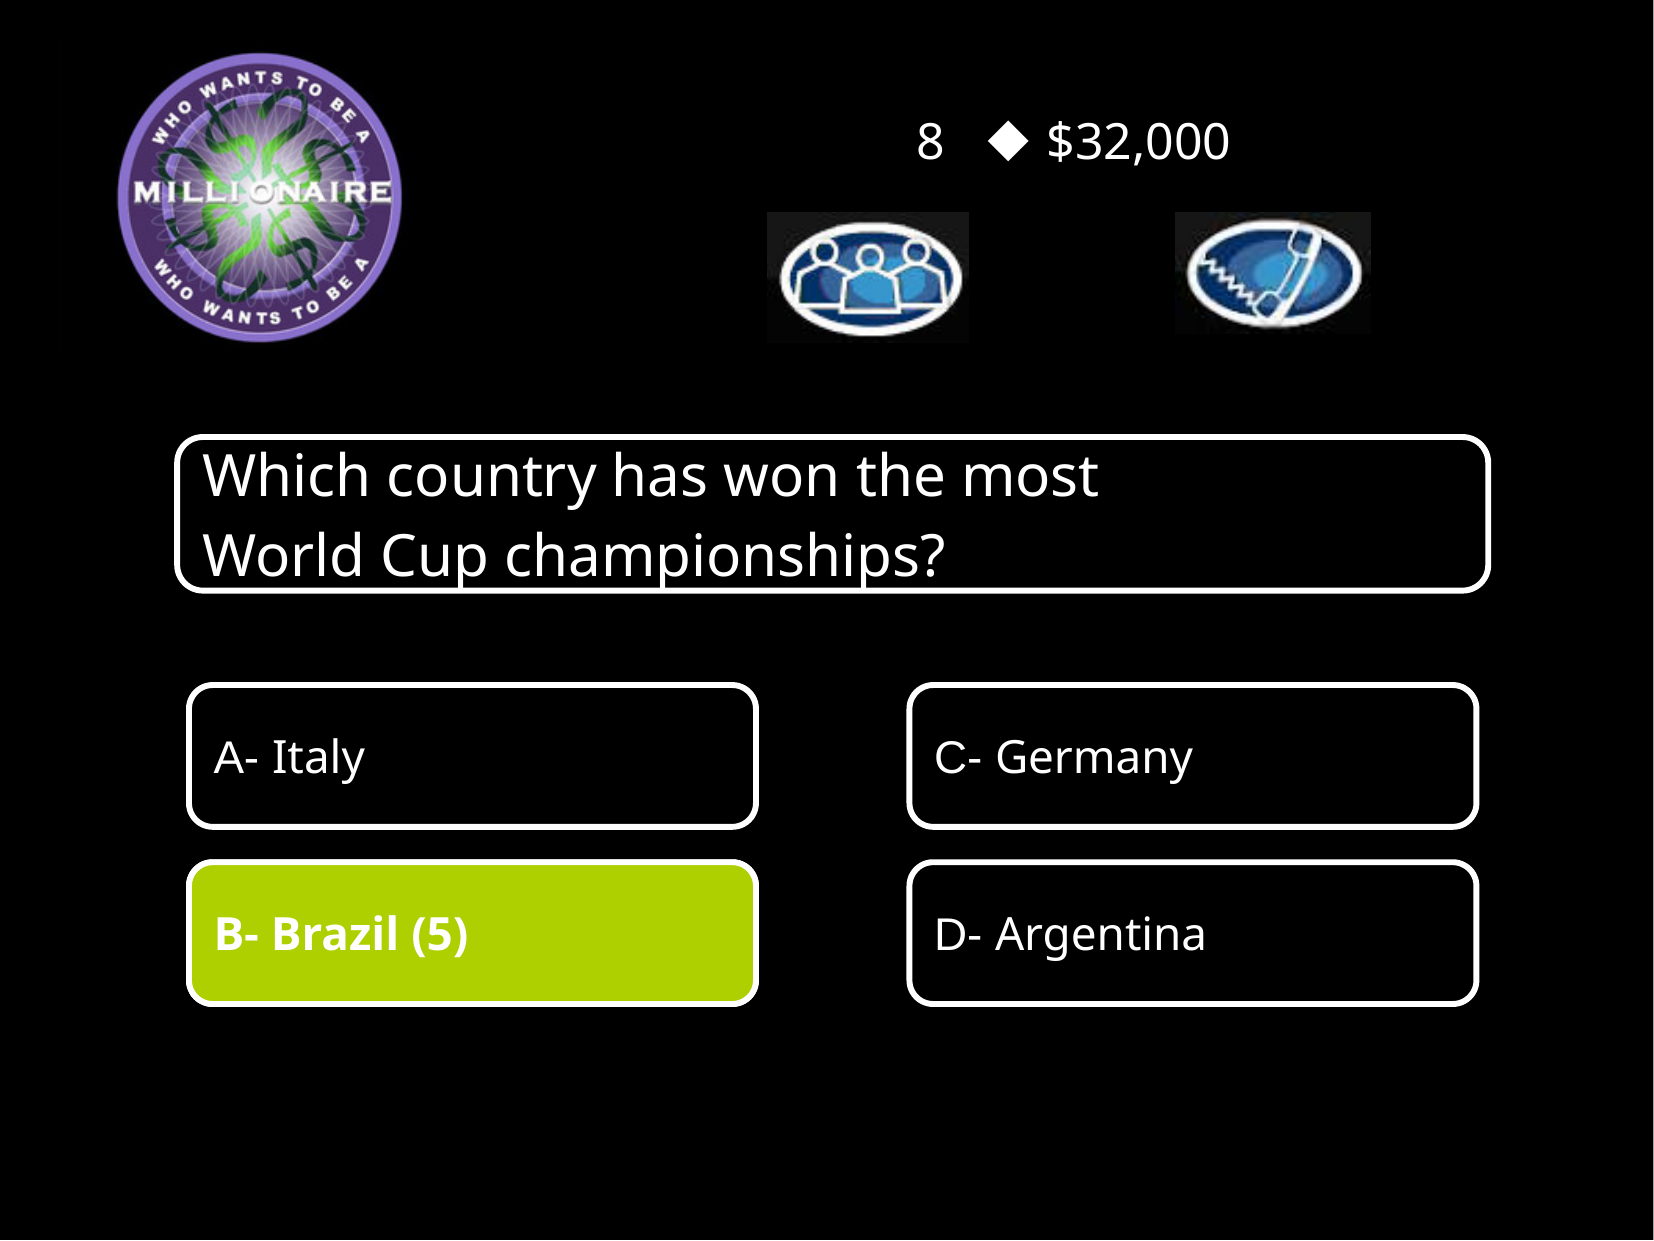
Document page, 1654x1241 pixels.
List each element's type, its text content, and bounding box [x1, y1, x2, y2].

text_box B- Brazil (5) [188, 862, 756, 1004]
text_box A- Italy [188, 685, 756, 827]
text_box D- Argentina [909, 862, 1477, 1004]
text_box C- Germany [909, 685, 1477, 827]
text_box 8  $32,000 [774, 106, 1458, 213]
picture [59, 41, 477, 355]
text_box Which country has won the most World Cup championships? [177, 437, 1489, 591]
picture [1175, 212, 1371, 334]
picture [767, 212, 969, 343]
